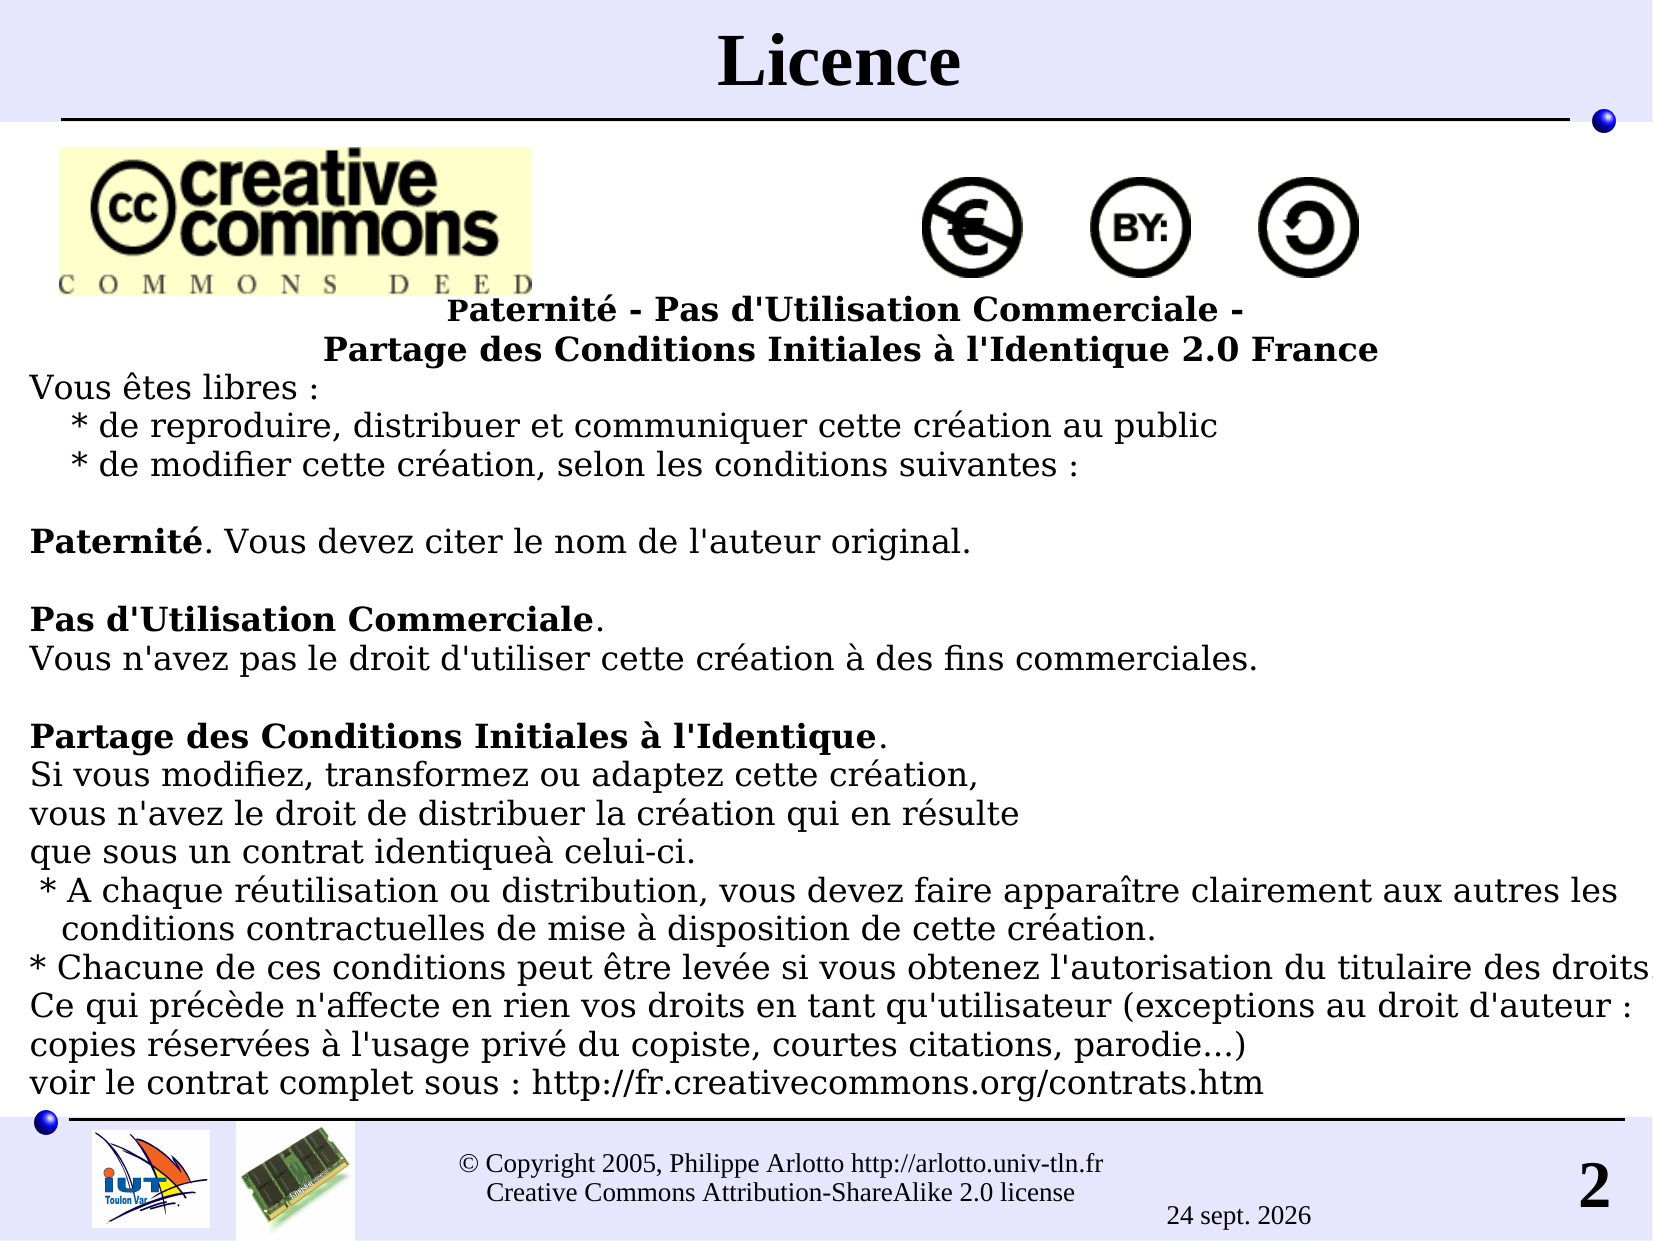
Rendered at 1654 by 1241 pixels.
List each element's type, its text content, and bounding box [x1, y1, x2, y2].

picture [922, 177, 1023, 278]
picture [1090, 177, 1191, 278]
picture [236, 1176, 355, 1241]
text_box Paternité - Pas d'Utilisation Commerciale - Partage des Conditions Initiales à l'Identique 2.0 France Vous êtes libres : * de reproduire, distribuer et communiquer cette création au public * de modifier cette création, selon les conditions suivantes : Paternité. Vous devez citer le nom de l'auteur original. Pas d'Utilisation Commerciale. Vous n'avez pas le droit d'utiliser cette création à des fins commerciales. Partage des Conditions Initiales à l'Identique. Si vous modifiez, transformez ou adaptez cette création, vous n'avez le droit de distribuer la création qui en résulte que sous un contrat identiqueà celui-ci. * A chaque réutilisation ou distribution, vous devez faire apparaître clairement aux autres les conditions contractuelles de mise à disposition de cette création. * Chacune de ces conditions peut être levée si vous obtenez l'autorisation du titulaire des droits. Ce qui précède n'affecte en rien vos droits en tant qu'utilisateur (exceptions au droit d'auteur : copies réservées à l'usage privé du copiste, courtes citations, parodie...) voir le contrat complet sous : http://fr.creativecommons.org/contrats.htm [29, 290, 1653, 1176]
title Licence [95, 11, 1585, 110]
picture [59, 147, 532, 290]
picture [1258, 177, 1359, 278]
